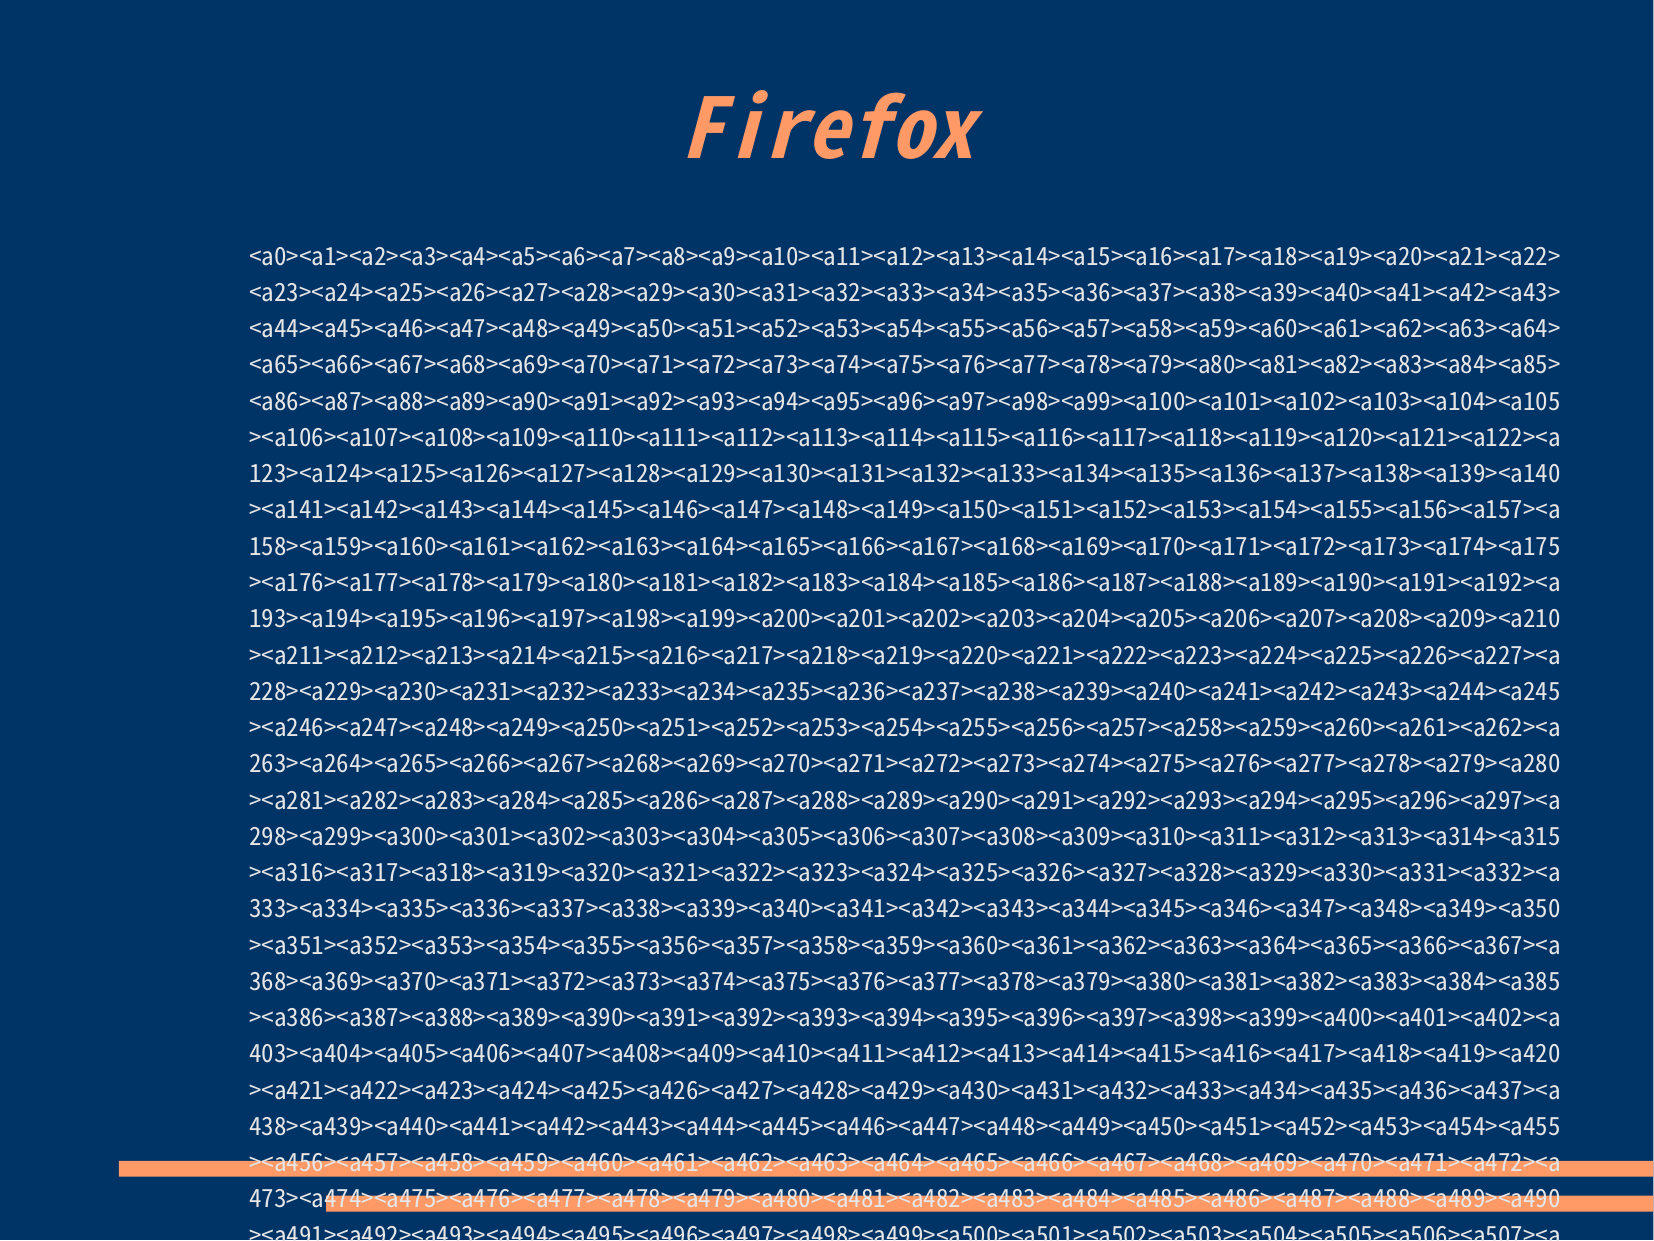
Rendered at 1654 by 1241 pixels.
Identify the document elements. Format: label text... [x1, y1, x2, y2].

title Firefox [121, 19, 1534, 227]
list <a0><a1><a2><a3><a4><a5><a6><a7><a8><a9><a10><a11><a12><a13><a14><a15><a16><a17><a18><a19><a20><a21><a22><a23><a24><a25><a26><a27><a28><a29><a30><a31><a32><a33><a34><a35><a36><a37><a38><a39><a40><a41><a42><a43><a44><a45><a46><a47><a48><a49><a50><a51><a52><a53><a54><a55><a56><a57><a58><a59><a60><a61><a62><a63><a64><a65><a66><a67><a68><a69><a70><a71><a72><a73><a74><a75><a76><a77><a78><a79><a80><a81><a82><a83><a84><a85><a86><a87><a88><a89><a90><a91><a92><a93><a94><a95><a96><a97><a98><a99><a100><a101><a102><a103><a104><a105><a106><a107><a108><a109><a110><a111><a112><a113><a114><a115><a116><a117><a118><a119><a120><a121><a122><a123><a124><a125><a126><a127><a128><a129><a130><a131><a132><a133><a134><a135><a136><a137><a138><a139><a140><a141><a142><a143><a144><a145><a146><a147><a148><a149><a150><a151><a152><a153><a154><a155><a156><a157><a158><a159><a160><a161><a162><a163><a164><a165><a166><a167><a168><a169><a170><a171><a172><a173><a174><a175><a176><a177><a178><a179><a180><a181><a182><a183><a184><a185><a186><a187><a188><a189><a190><a191><a192><a193><a194><a195><a196><a197><a198><a199><a200><a201><a202><a203><a204><a205><a206><a207><a208><a209><a210><a211><a212><a213><a214><a215><a216><a217><a218><a219><a220><a221><a222><a223><a224><a225><a226><a227><a228><a229><a230><a231><a232><a233><a234><a235><a236><a237><a238><a239><a240><a241><a242><a243><a244><a245><a246><a247><a248><a249><a250><a251><a252><a253><a254><a255><a256><a257><a258><a259><a260><a261><a262><a263><a264><a265><a266><a267><a268><a269><a270><a271><a272><a273><a274><a275><a276><a277><a278><a279><a280><a281><a282><a283><a284><a285><a286><a287><a288><a289><a290><a291><a292><a293><a294><a295><a296><a297><a298><a299><a300><a301><a302><a303><a304><a305><a306><a307><a308><a309><a310><a311><a312><a313><a314><a315><a316><a317><a318><a319><a320><a321><a322><a323><a324><a325><a326><a327><a328><a329><a330><a331><a332><a333><a334><a335><a336><a337><a338><a339><a340><a341><a342><a343><a344><a345><a346><a347><a348><a349><a350><a351><a352><a353><a354><a355><a356><a357><a358><a359><a360><a361><a362><a363><a364><a365><a366><a367><a368><a369><a370><a371><a372><a373><a374><a375><a376><a377><a378><a379><a380><a381><a382><a383><a384><a385><a386><a387><a388><a389><a390><a391><a392><a393><a394><a395><a396><a397><a398><a399><a400><a401><a402><a403><a404><a405><a406><a407><a408><a409><a410><a411><a412><a413><a414><a415><a416><a417><a418><a419><a420><a421><a422><a423><a424><a425><a426><a427><a428><a429><a430><a431><a432><a433><a434><a435><a436><a437><a438><a439><a440><a441><a442><a443><a444><a445><a446><a447><a448><a449><a450><a451><a452><a453><a454><a455><a456><a457><a458><a459><a460><a461><a462><a463><a464><a465><a466><a467><a468><a469><a470><a471><a472><a473><a474><a475><a476><a477><a478><a479><a480><a481><a482><a483><a484><a485><a486><a487><a488><a489><a490><a491><a492><a493><a494><a495><a496><a497><a498><a499><a500><a501><a502><a503><a504><a505><a506><a507><a508><a509><a510><a511><a512><a513><a514><a515><a516><a517><a518><a519><a520><a521><a522><a523><a524><a525><a526><a527><a528><a529><a530><a531><a532><a533><a534><a535><a536><a537><a538><a539><a540><a541><a542><a543><a544><a545><a546><a547><a548><a549><a550><a551><a552><a553><a554><a555><a556><a557><a558><a559><a560><a561><a562><a563><a564><a565><a566><a567><a568><a569><a570><a571><a572><a573><a574><a575><a576><a577><a578><a579><a580><a581><a582><a583><a584><a585><a586><a587><a588><a589><a590><a591><a592><a593><a594><a595><a596><a597><a598><a599><a600><a601><a602><a603><a604><a605><a606><a607><a608><a609><a610><a611><a612><a613><a614><a615><a616><a617><a618><a619><a620><a621><a622><a623><a624><a625><a626><a627><a628><a629><a630><a631><a632><a633><a634><a635><a636><a637><a638><a639><a640><a641><a642><a643><a644><a645><a646><a647><a648><a649><a650><a651><a652><a653><a654><a655><a656><a657><a658><a659><a660><a661><a662><a663><a664><a665><a666><a667><a668><a669><a670><a671><a672><a673><a674><a675><a676><a677><a678><a679><a680><a681><a682><a683><a684> [178, 236, 1569, 1211]
